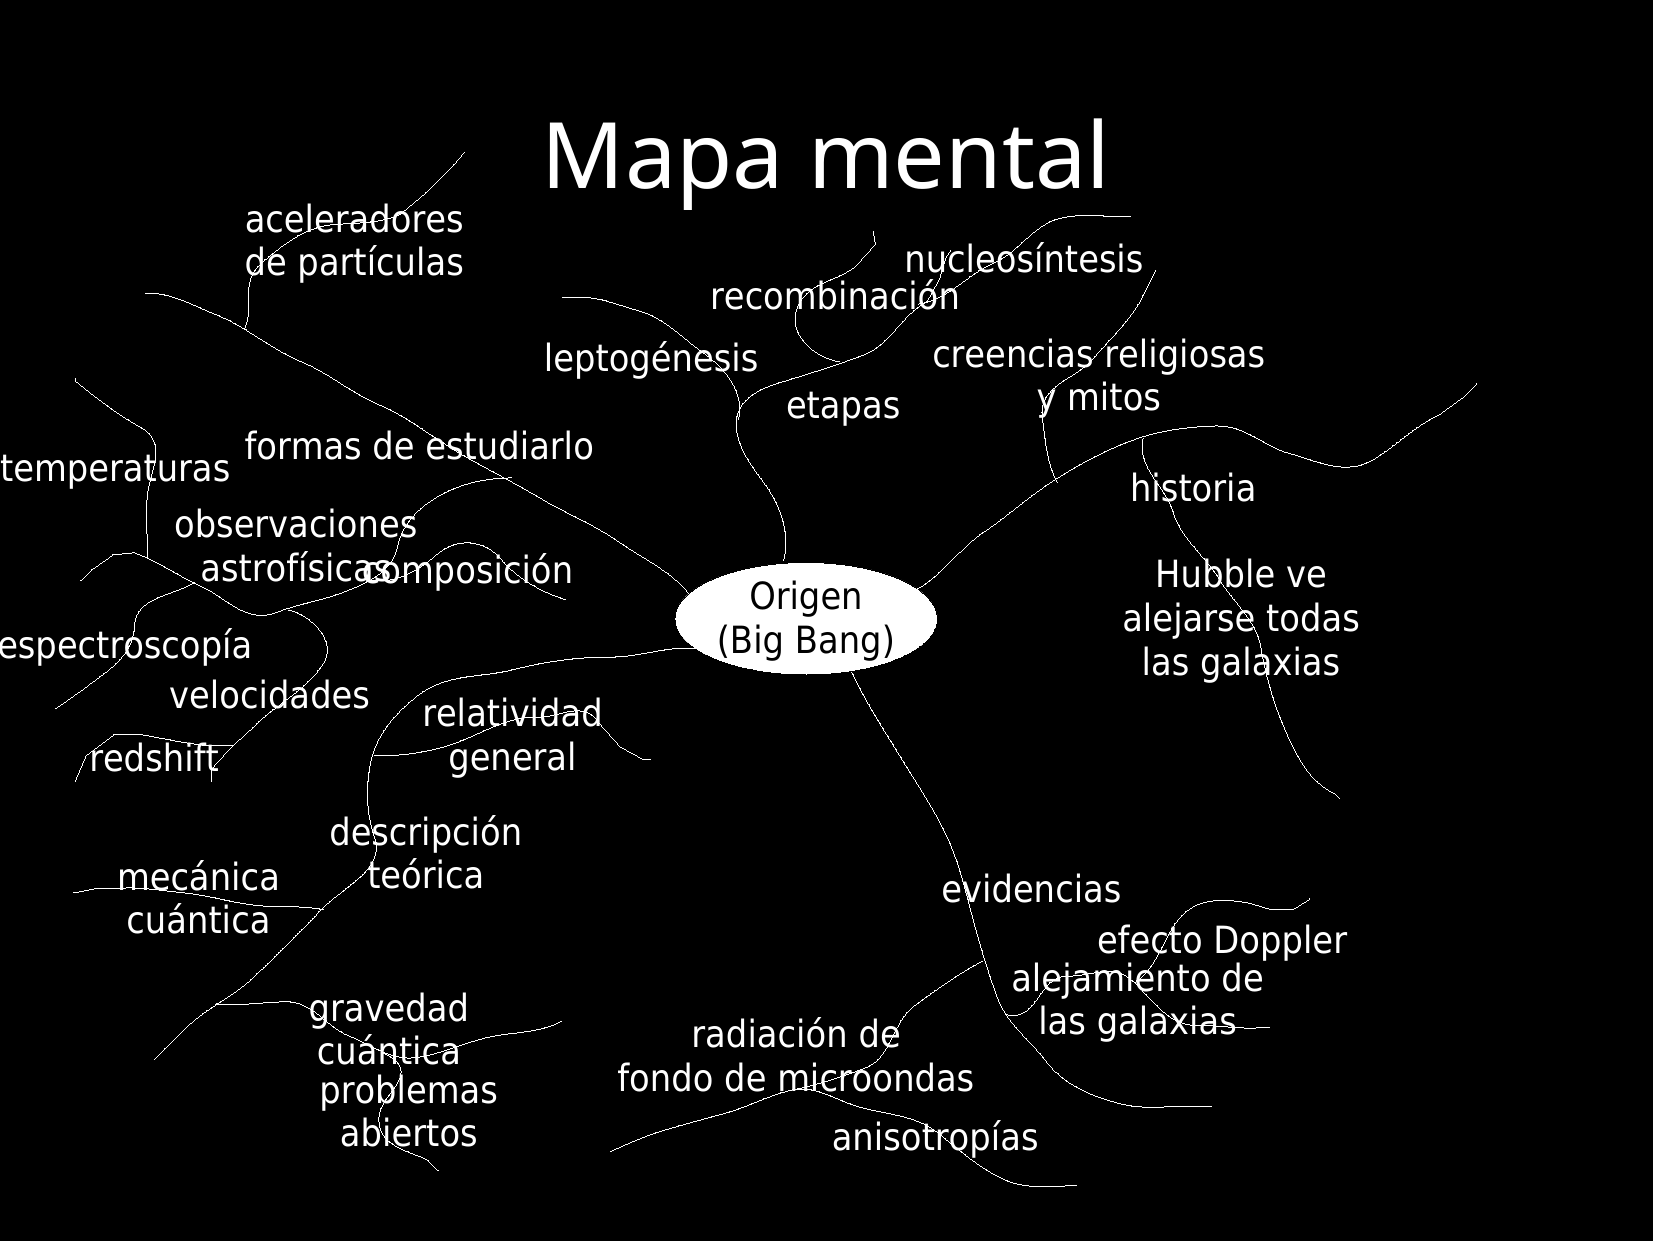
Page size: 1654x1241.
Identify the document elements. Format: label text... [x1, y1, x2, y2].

title Mapa mental [82, 56, 1571, 250]
text_box Origen (Big Bang) [674, 562, 938, 676]
